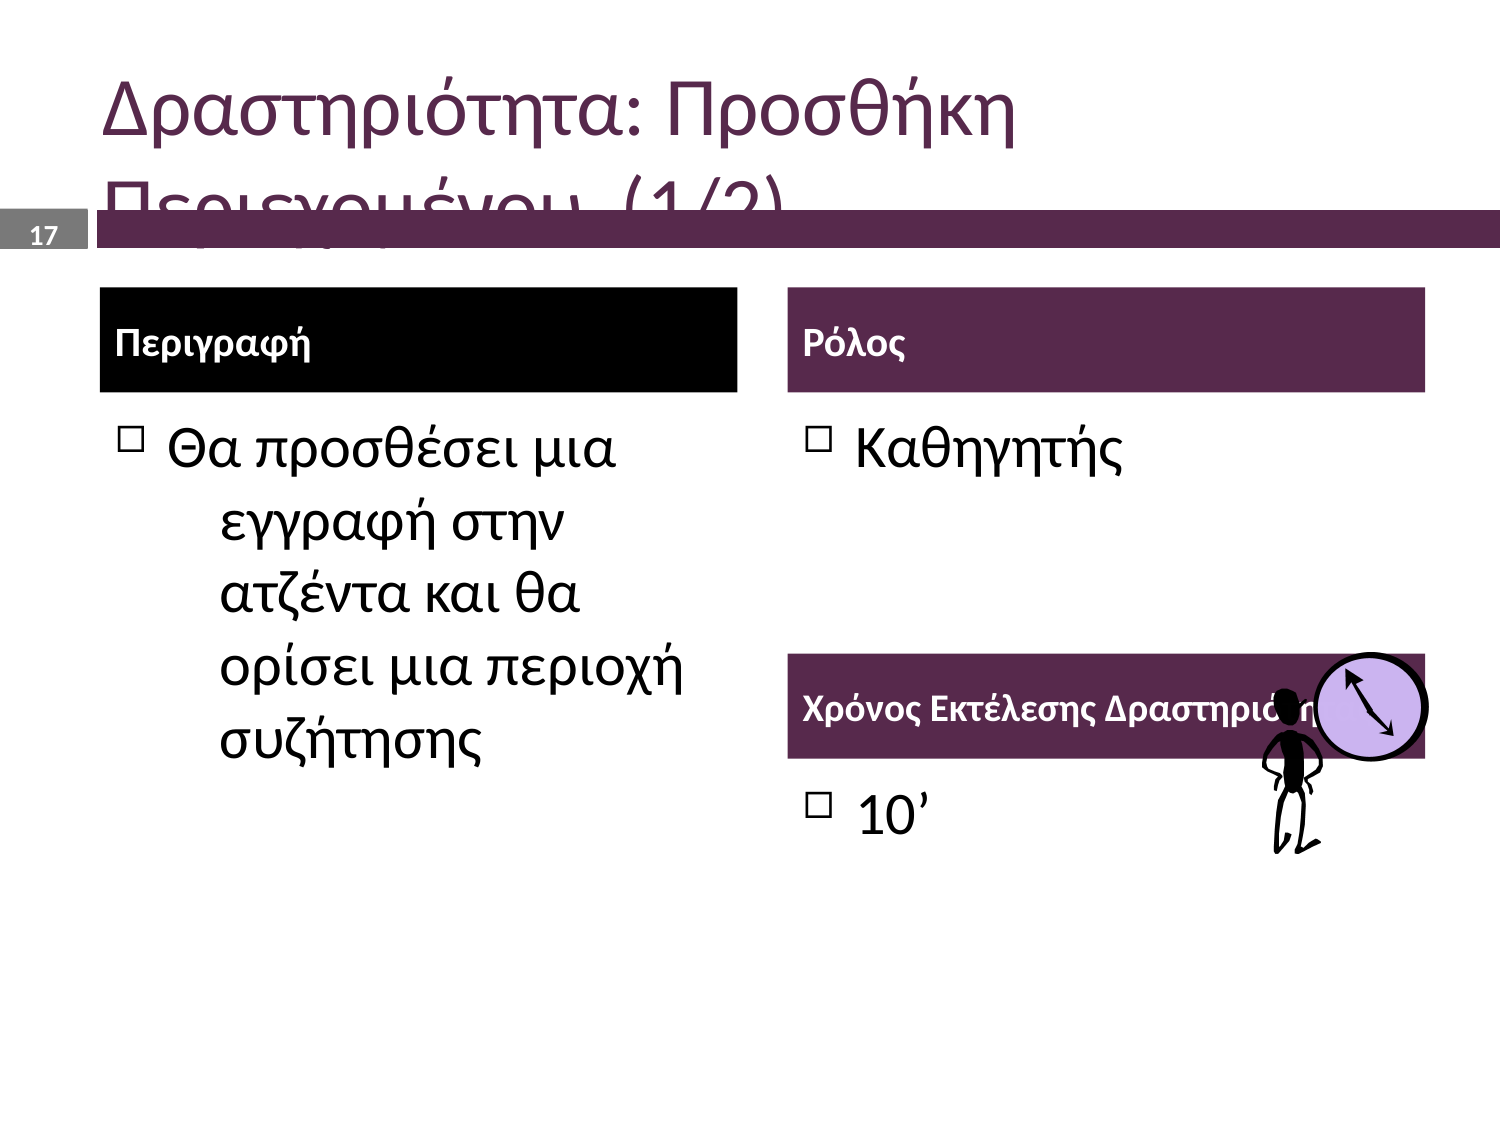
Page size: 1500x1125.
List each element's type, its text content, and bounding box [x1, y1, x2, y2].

list 10’ [787, 766, 1426, 988]
list Καθηγητής [787, 399, 1426, 634]
list Ρόλος [787, 287, 1426, 393]
list Χρόνος Εκτέλεσης Δραστηριότητας [787, 653, 1262, 759]
list Περιγραφή [99, 287, 738, 393]
title Δραστηριότητα: Προσθήκη Περιεχομένου (1/2) [87, 44, 1426, 188]
list Θα προσθέσει μια εγγραφή στην ατζέντα και θα ορίσει μια περιοχή συζήτησης [99, 399, 738, 988]
picture [1262, 652, 1429, 854]
text_box [0, 208, 88, 249]
